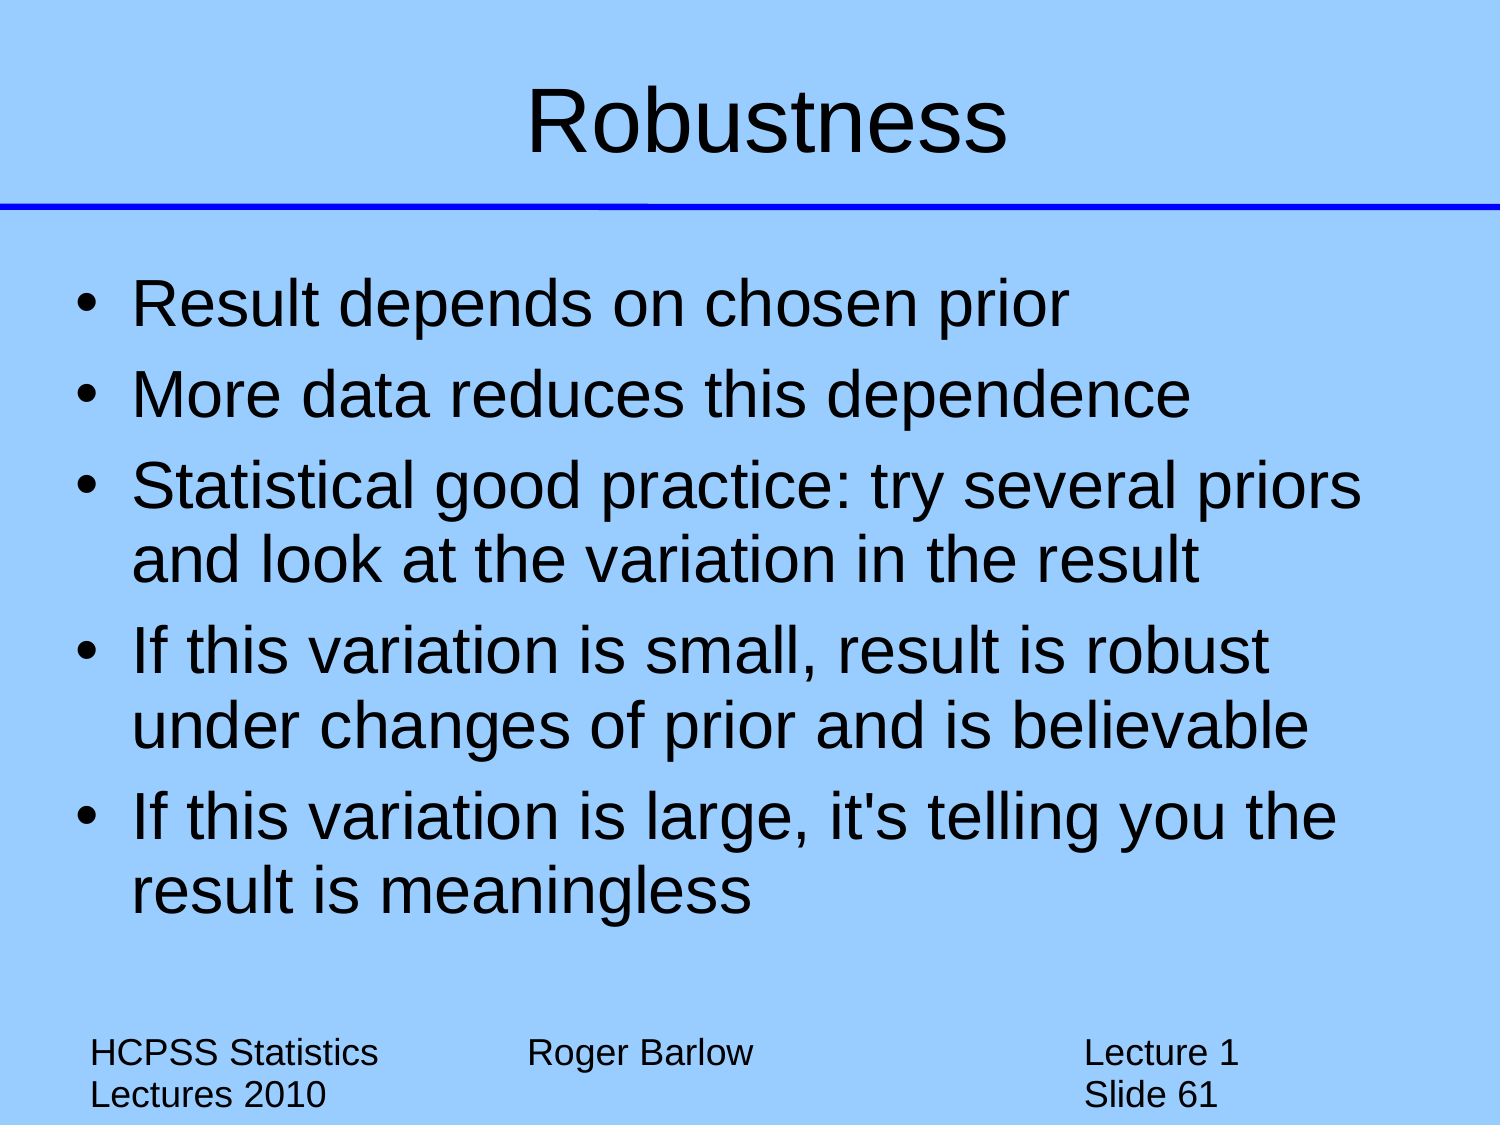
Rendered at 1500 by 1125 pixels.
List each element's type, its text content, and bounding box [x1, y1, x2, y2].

list Result depends on chosen prior More data reduces this dependence Statistical good practice: try several priors and look at the variation in the result If this variation is small, result is robust under changes of prior and is believable If this variation is large, it's telling you the result is meaningless [75, 262, 1426, 1006]
title Robustness [118, 59, 1418, 178]
